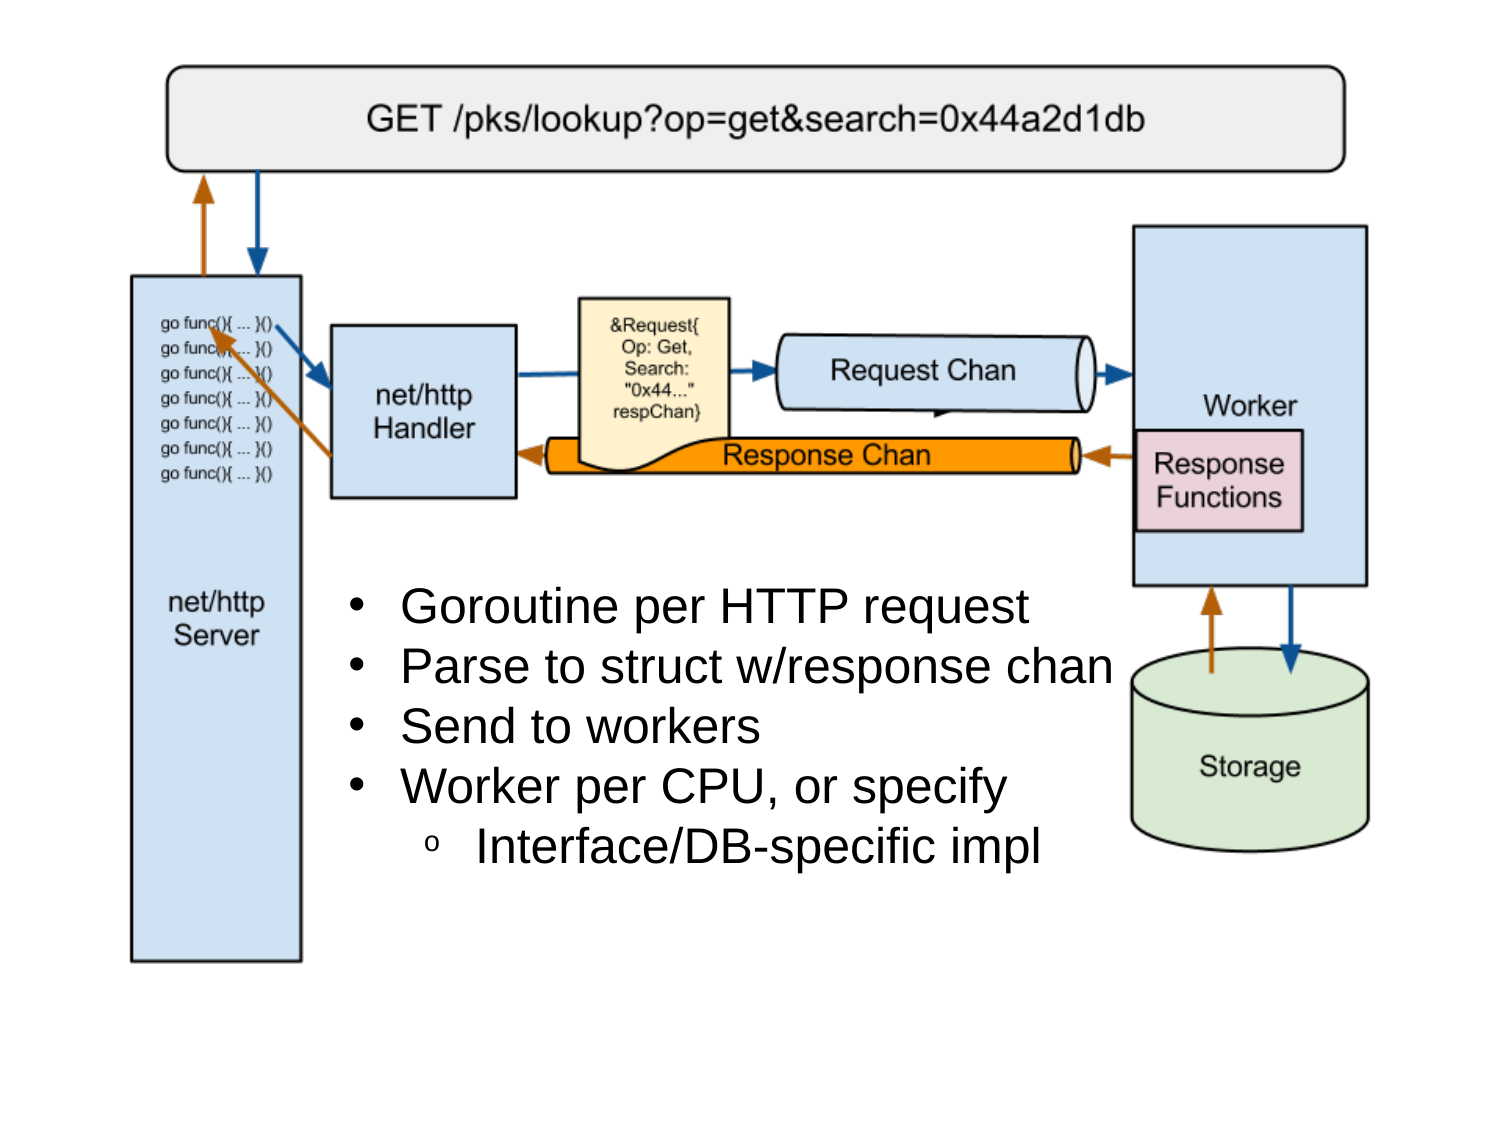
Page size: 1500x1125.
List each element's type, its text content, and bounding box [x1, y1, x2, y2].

text_box [0, 0, 1500, 1125]
text_box Goroutine per HTTP request Parse to struct w/response chan Send to workers Worker per CPU, or specify Interface/DB-specific impl [310, 558, 1136, 1077]
